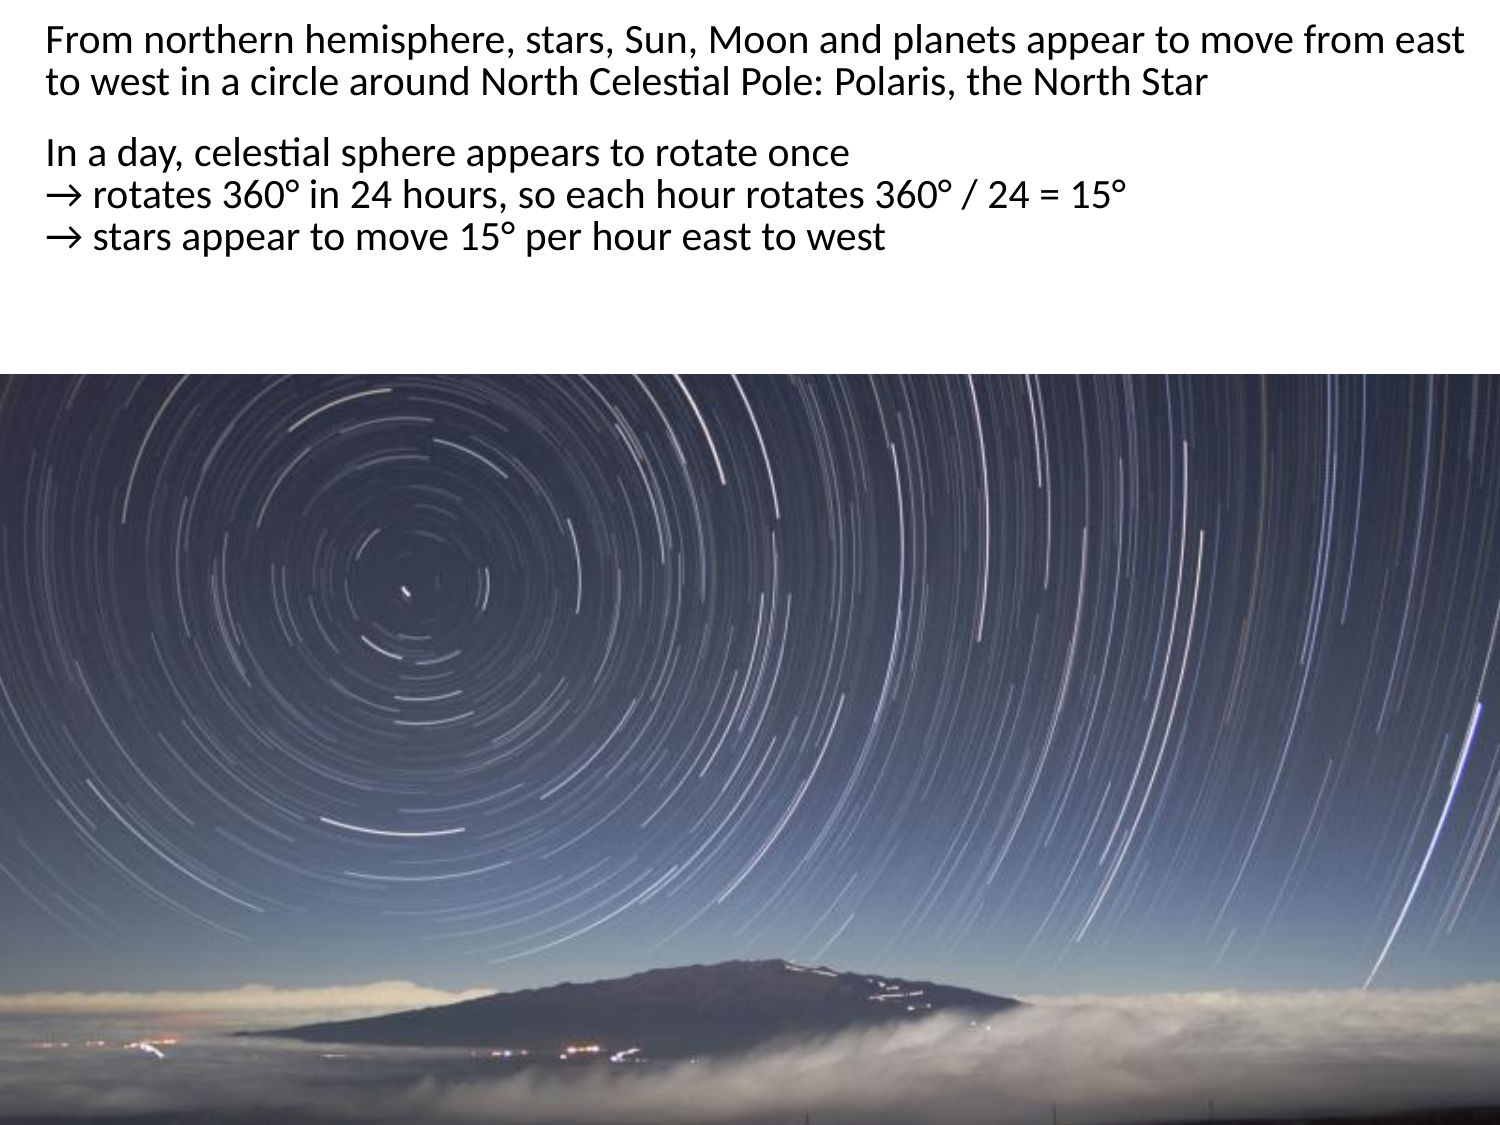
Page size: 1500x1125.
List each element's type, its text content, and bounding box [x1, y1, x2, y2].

picture [0, 374, 1500, 1125]
list From northern hemisphere, stars, Sun, Moon and planets appear to move from east to west in a circle around North Celestial Pole: Polaris, the North Star In a day, celestial sphere appears to rotate once → rotates 360° in 24 hours, so each hour rotates 360° / 24 = 15° → stars appear to move 15° per hour east to west [45, 22, 1471, 374]
